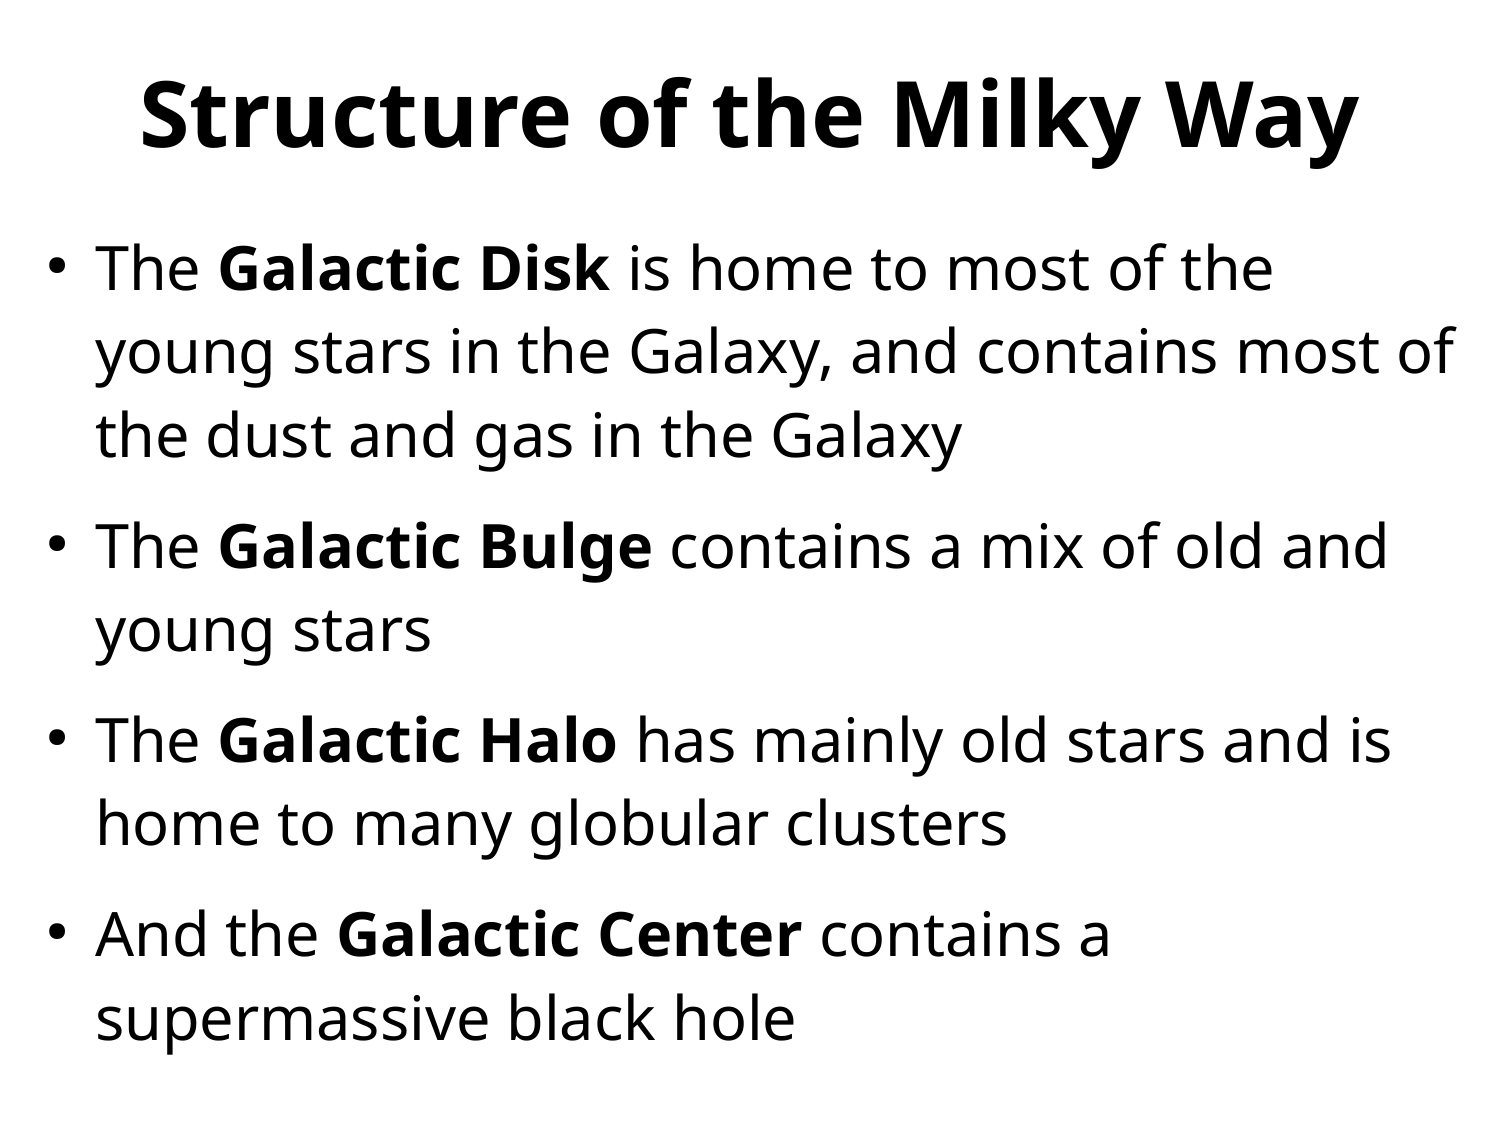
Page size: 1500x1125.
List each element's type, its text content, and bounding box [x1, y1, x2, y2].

title Structure of the Milky Way [30, 58, 1471, 167]
list The Galactic Disk is home to most of the young stars in the Galaxy, and contains most of the dust and gas in the Galaxy The Galactic Bulge contains a mix of old and young stars The Galactic Halo has mainly old stars and is home to many globular clusters And the Galactic Center contains a supermassive black hole [30, 224, 1471, 1066]
